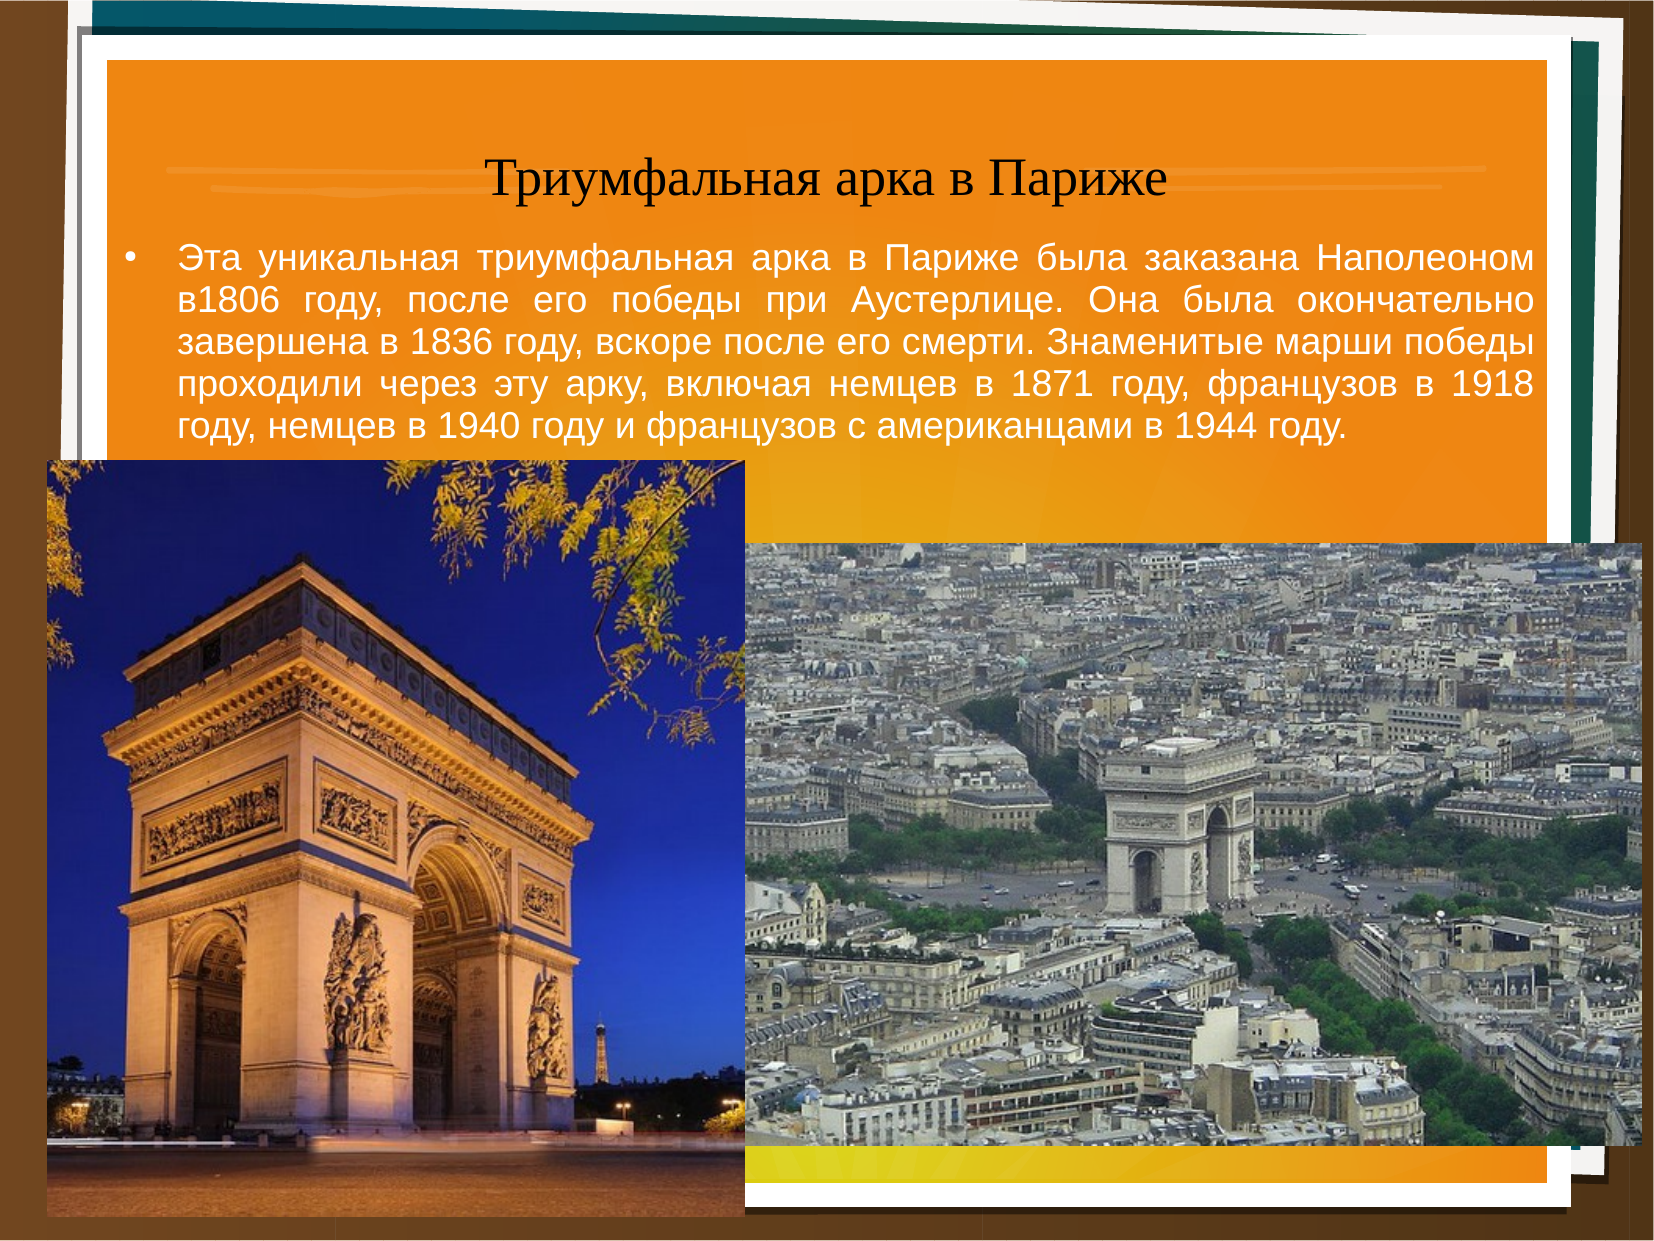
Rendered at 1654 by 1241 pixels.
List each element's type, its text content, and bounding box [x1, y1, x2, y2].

title Триумфальная арка в Париже [165, 106, 1489, 236]
picture [47, 460, 1642, 1217]
list Эта уникальная триумфальная арка в Париже была заказана Наполеоном в1806 году, после его победы при Аустерлице. Она была окончательно завершена в 1836 году, вскоре после его смерти. Знаменитые марши победы проходили через эту арку, включая немцев в 1871 году, французов в 1918 году, немцев в 1940 году и французов с американцами в 1944 году. [106, 236, 1536, 520]
